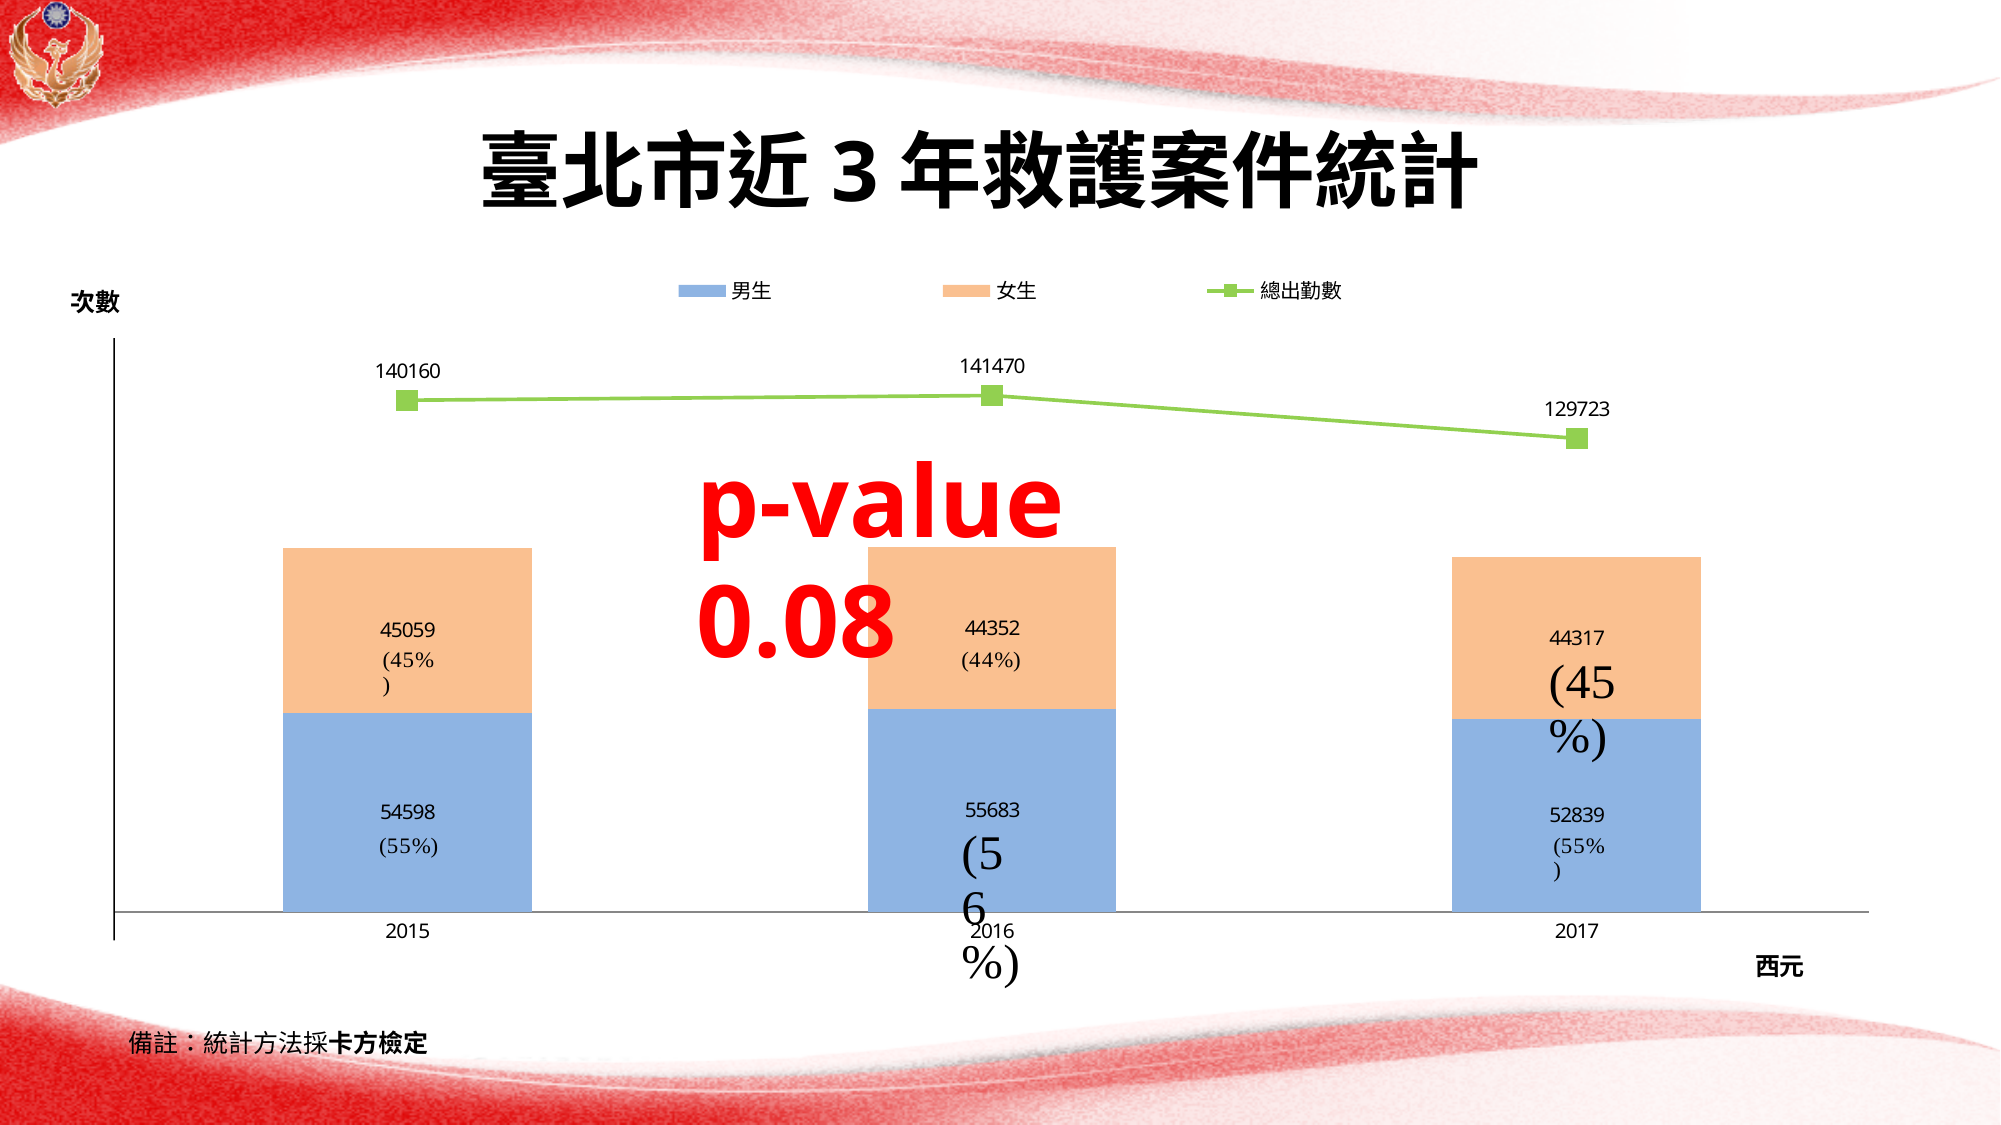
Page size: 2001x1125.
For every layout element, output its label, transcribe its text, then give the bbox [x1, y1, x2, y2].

text_box 西元 [1740, 943, 1926, 989]
title 臺北市近3年救護案件統計 [98, 80, 1862, 246]
text_box 備註：統計方法採卡方檢定 [114, 1020, 737, 1066]
text_box p-value 0.08 [682, 430, 1334, 686]
picture [0, 0, 2001, 1125]
text_box 次數 [55, 279, 172, 324]
chart [98, 246, 1899, 989]
